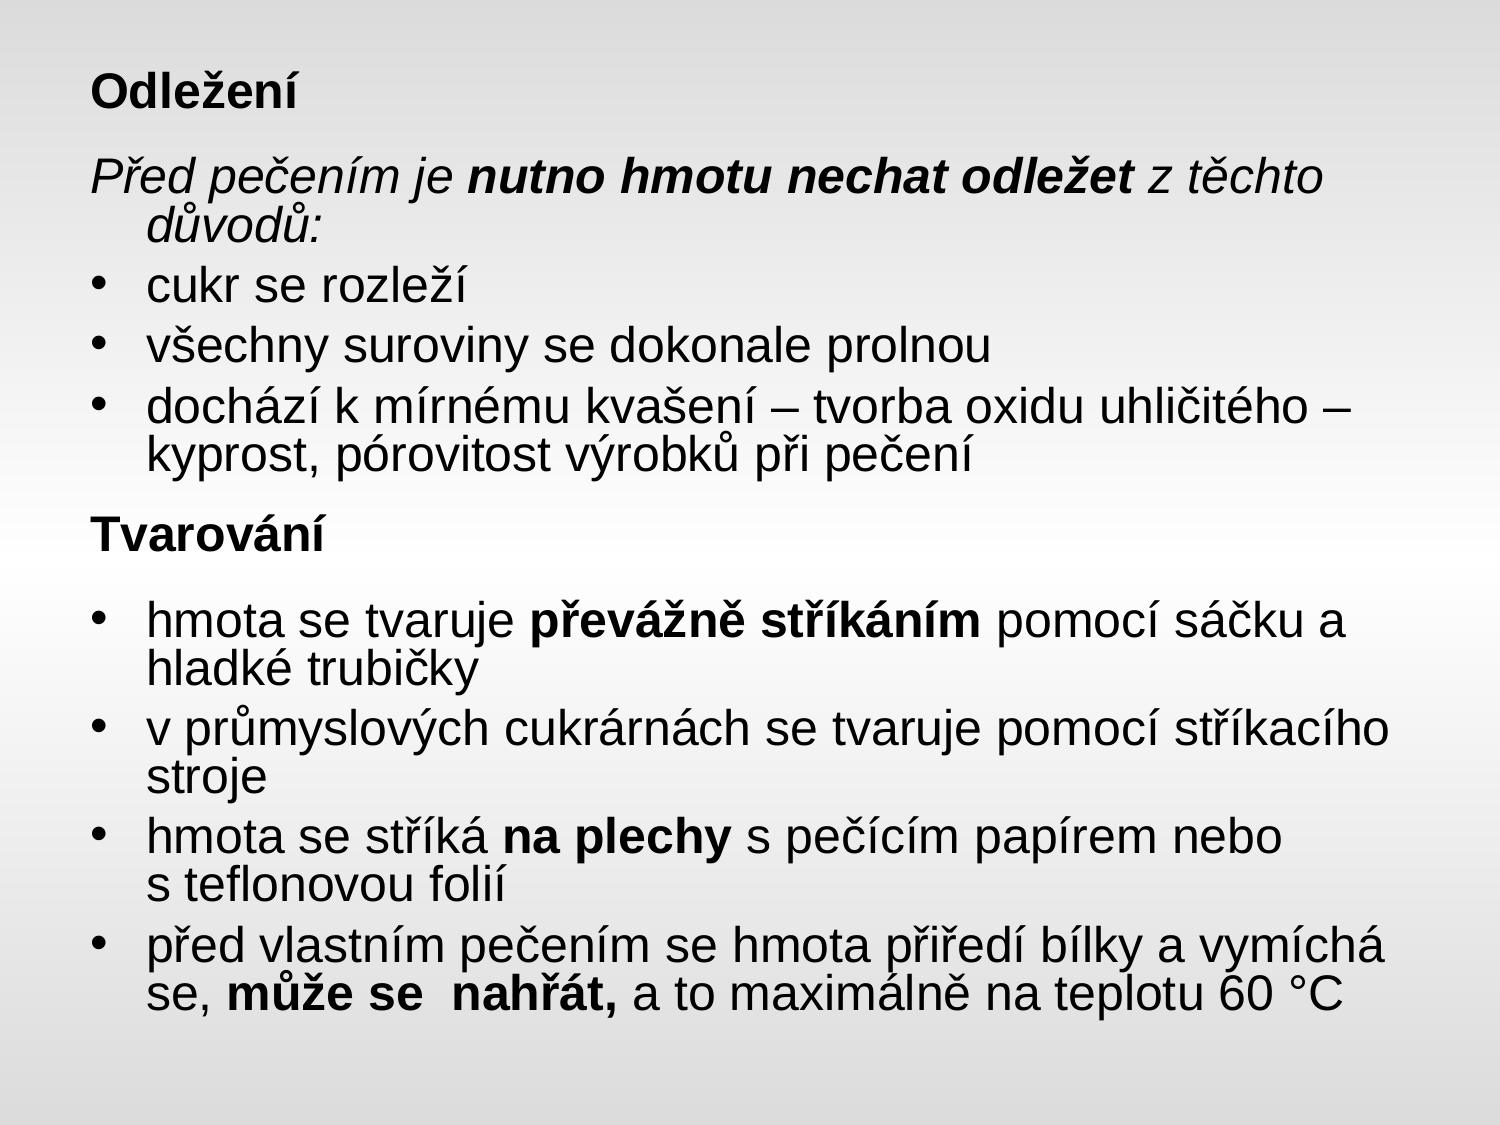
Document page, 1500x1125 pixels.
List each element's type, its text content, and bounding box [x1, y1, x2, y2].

list Odležení Před pečením je nutno hmotu nechat odležet z těchto důvodů: cukr se rozleží všechny suroviny se dokonale prolnou dochází k mírnému kvašení – tvorba oxidu uhličitého – kyprost, pórovitost výrobků při pečení Tvarování hmota se tvaruje převážně stříkáním pomocí sáčku a hladké trubičky v průmyslových cukrárnách se tvaruje pomocí stříkacího stroje hmota se stříká na plechy s pečícím papírem nebo s teflonovou folií před vlastním pečením se hmota přiředí bílky a vymíchá se, může se nahřát, a to maximálně na teplotu 60 °C [75, 62, 1426, 1063]
